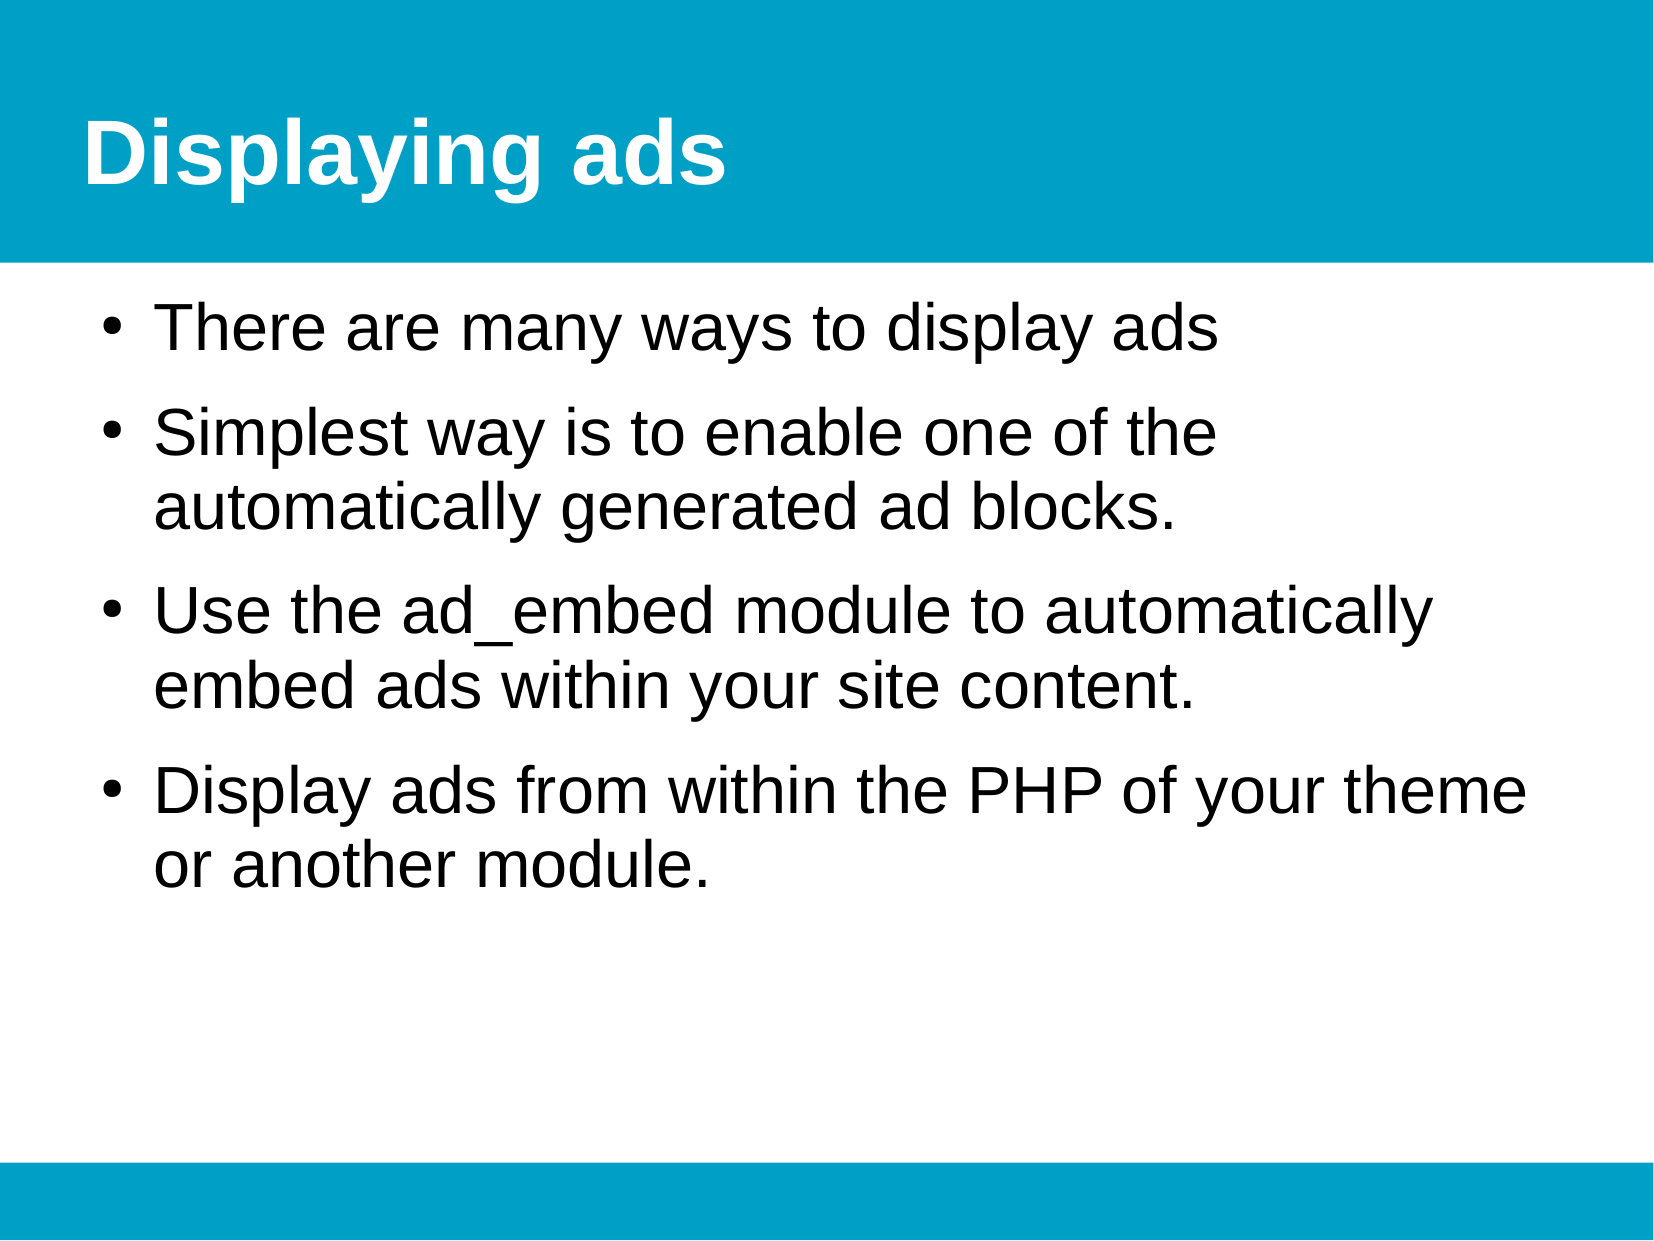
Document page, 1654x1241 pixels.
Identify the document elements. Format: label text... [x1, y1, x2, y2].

list There are many ways to display ads Simplest way is to enable one of the automatically generated ad blocks. Use the ad_embed module to automatically embed ads within your site content. Display ads from within the PHP of your theme or another module. [82, 290, 1571, 1094]
title Displaying ads [82, 56, 1571, 250]
